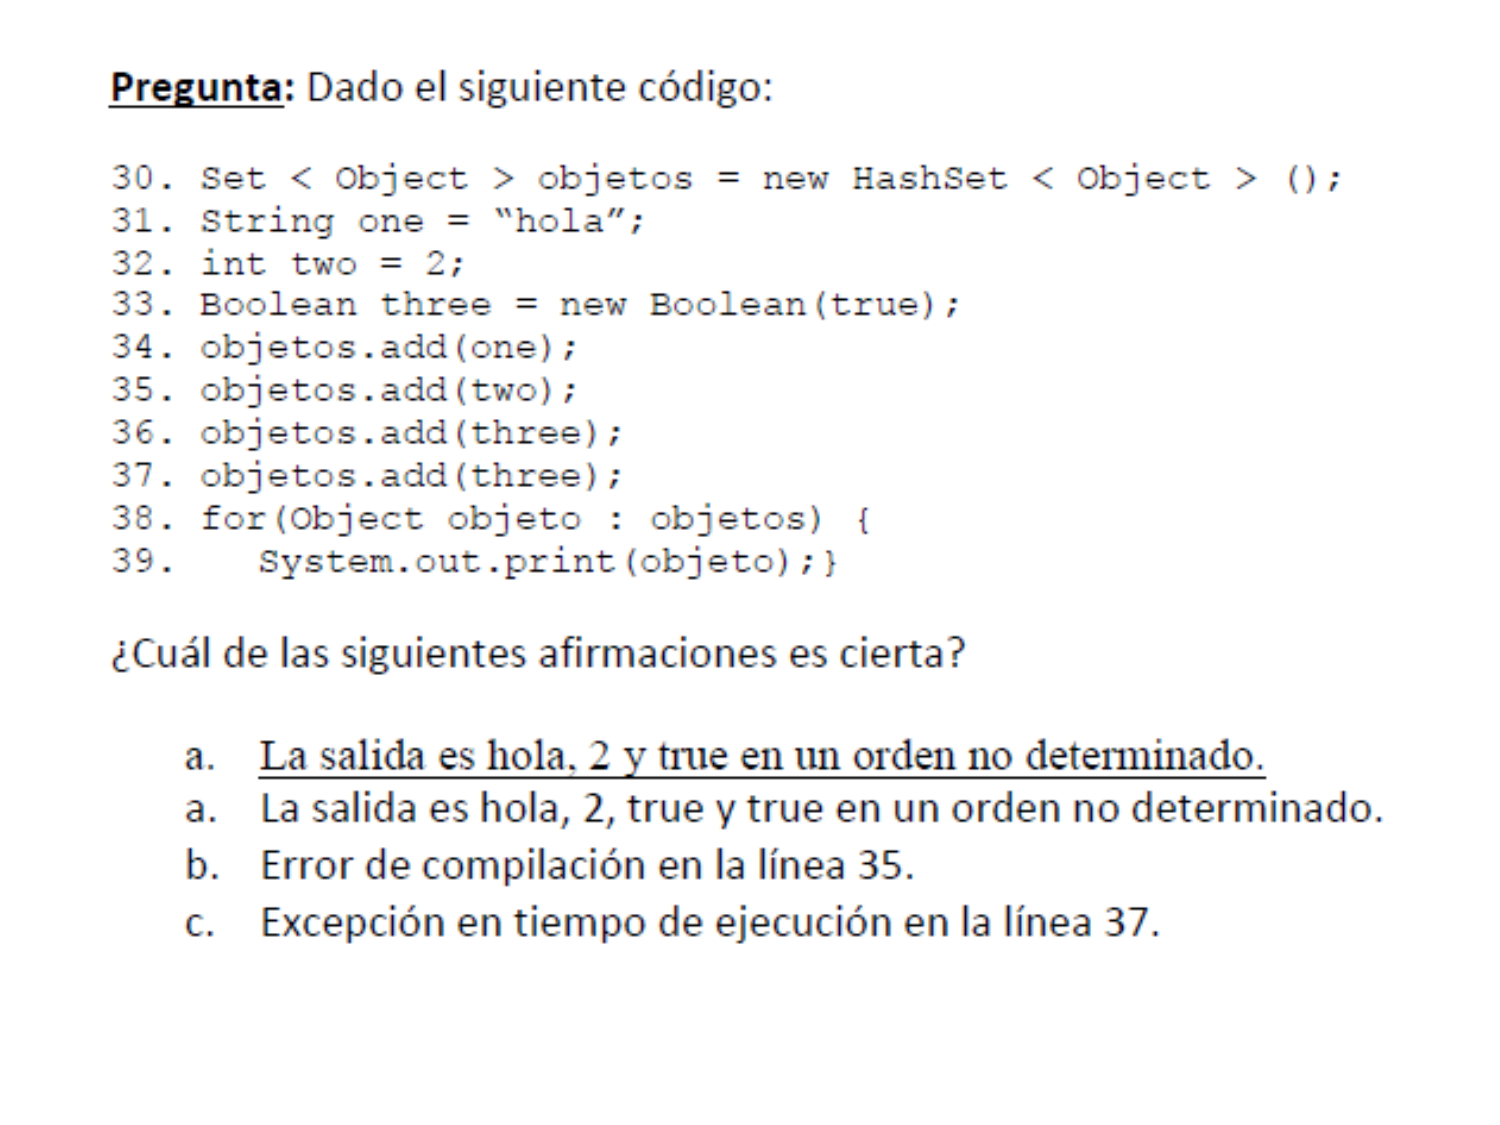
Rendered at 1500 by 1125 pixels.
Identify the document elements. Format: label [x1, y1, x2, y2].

picture [64, 42, 1447, 998]
